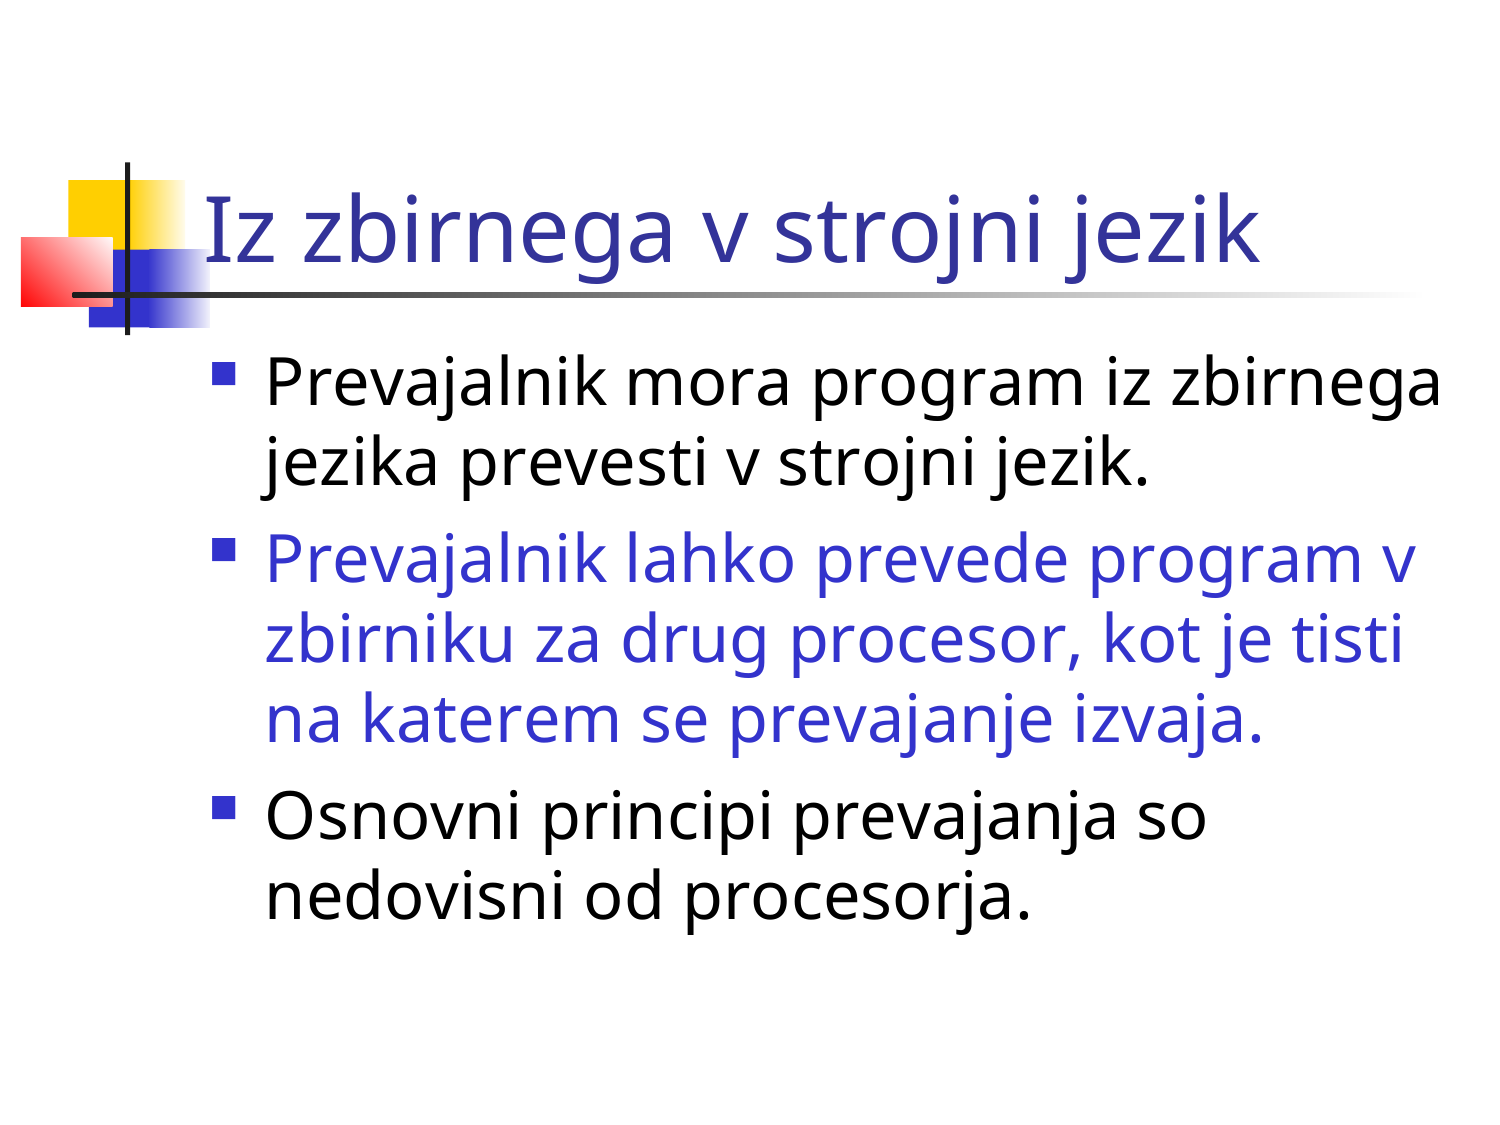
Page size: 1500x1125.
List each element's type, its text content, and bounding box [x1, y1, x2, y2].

title Iz zbirnega v strojni jezik [188, 101, 1468, 289]
list Prevajalnik mora program iz zbirnega jezika prevesti v strojni jezik. Prevajalnik lahko prevede program v zbirniku za drug procesor, kot je tisti na katerem se prevajanje izvaja. Osnovni principi prevajanja so nedovisni od procesorja. [193, 331, 1469, 1007]
